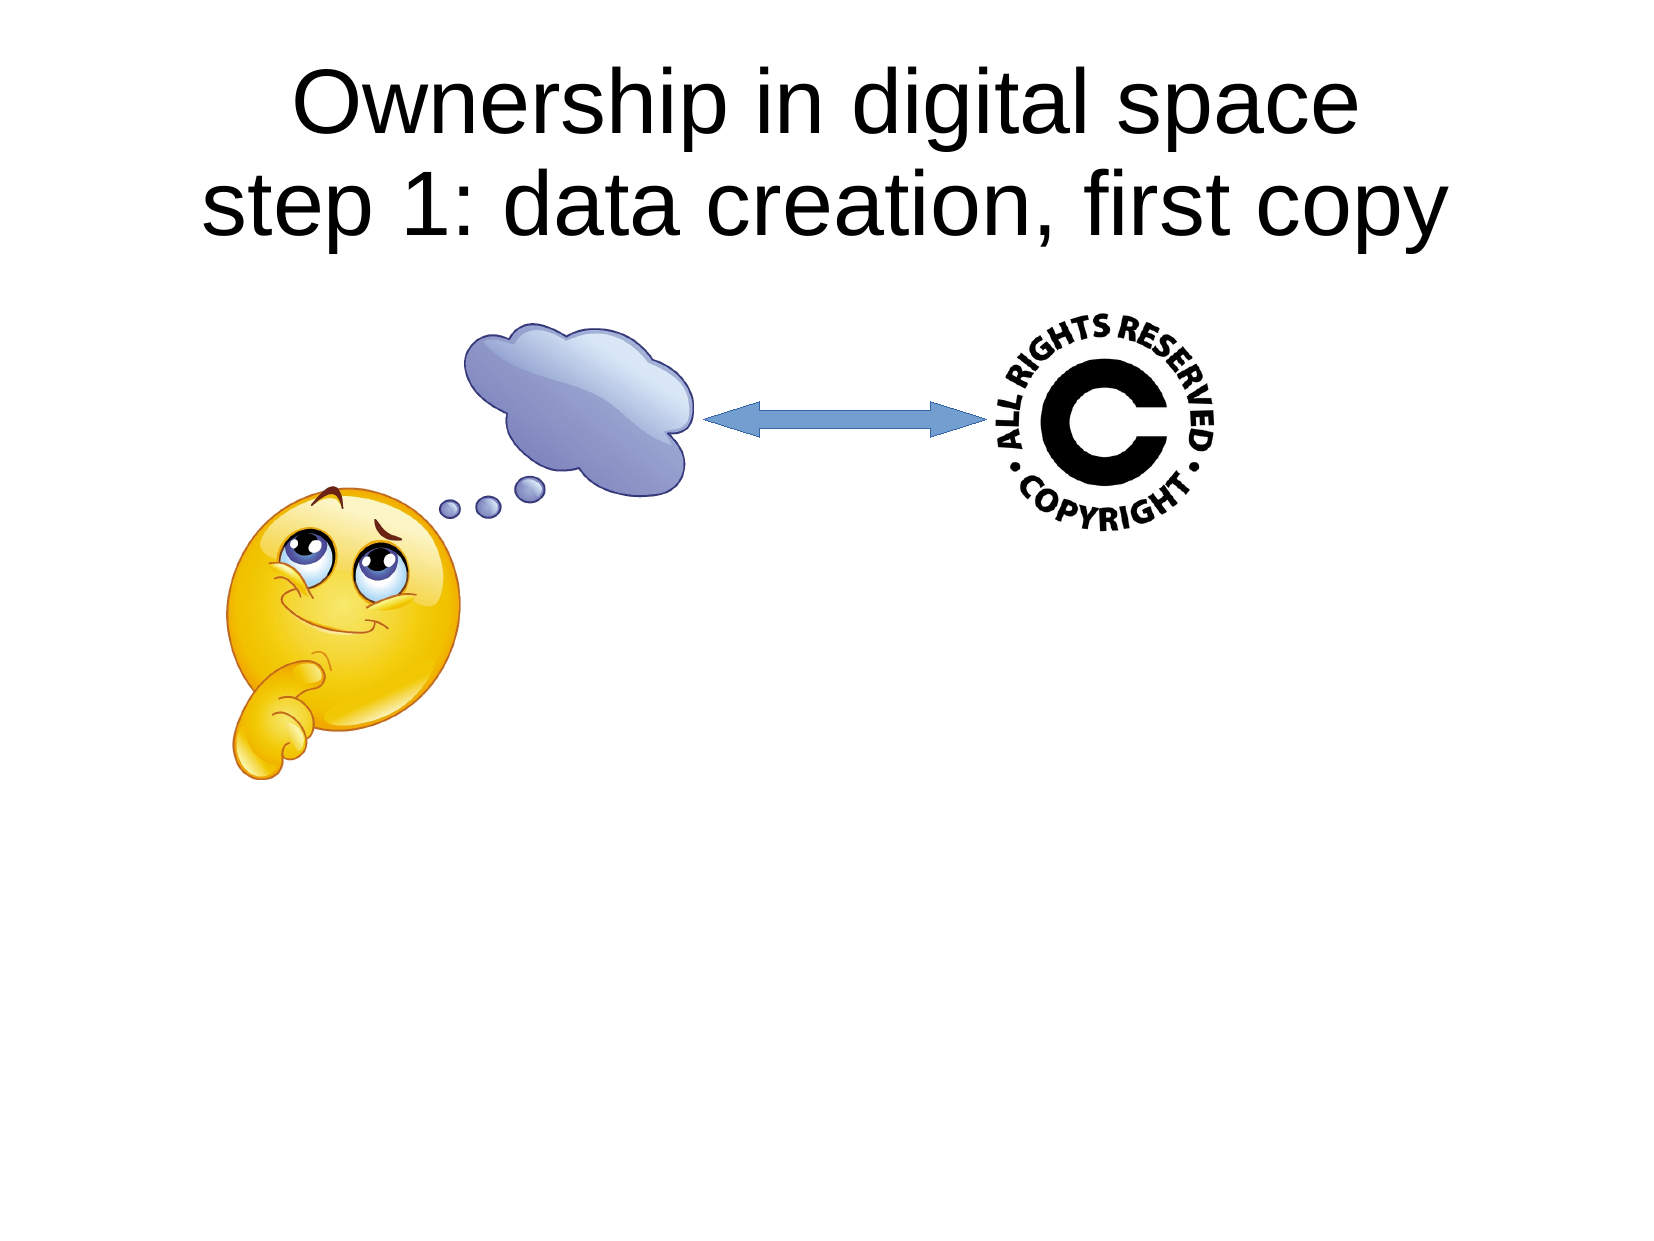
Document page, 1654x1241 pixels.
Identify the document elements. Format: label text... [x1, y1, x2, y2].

picture [968, 286, 1241, 558]
text_box [703, 401, 987, 438]
picture [226, 323, 694, 780]
title Ownership in digital space step 1: data creation, first copy [82, 49, 1571, 257]
